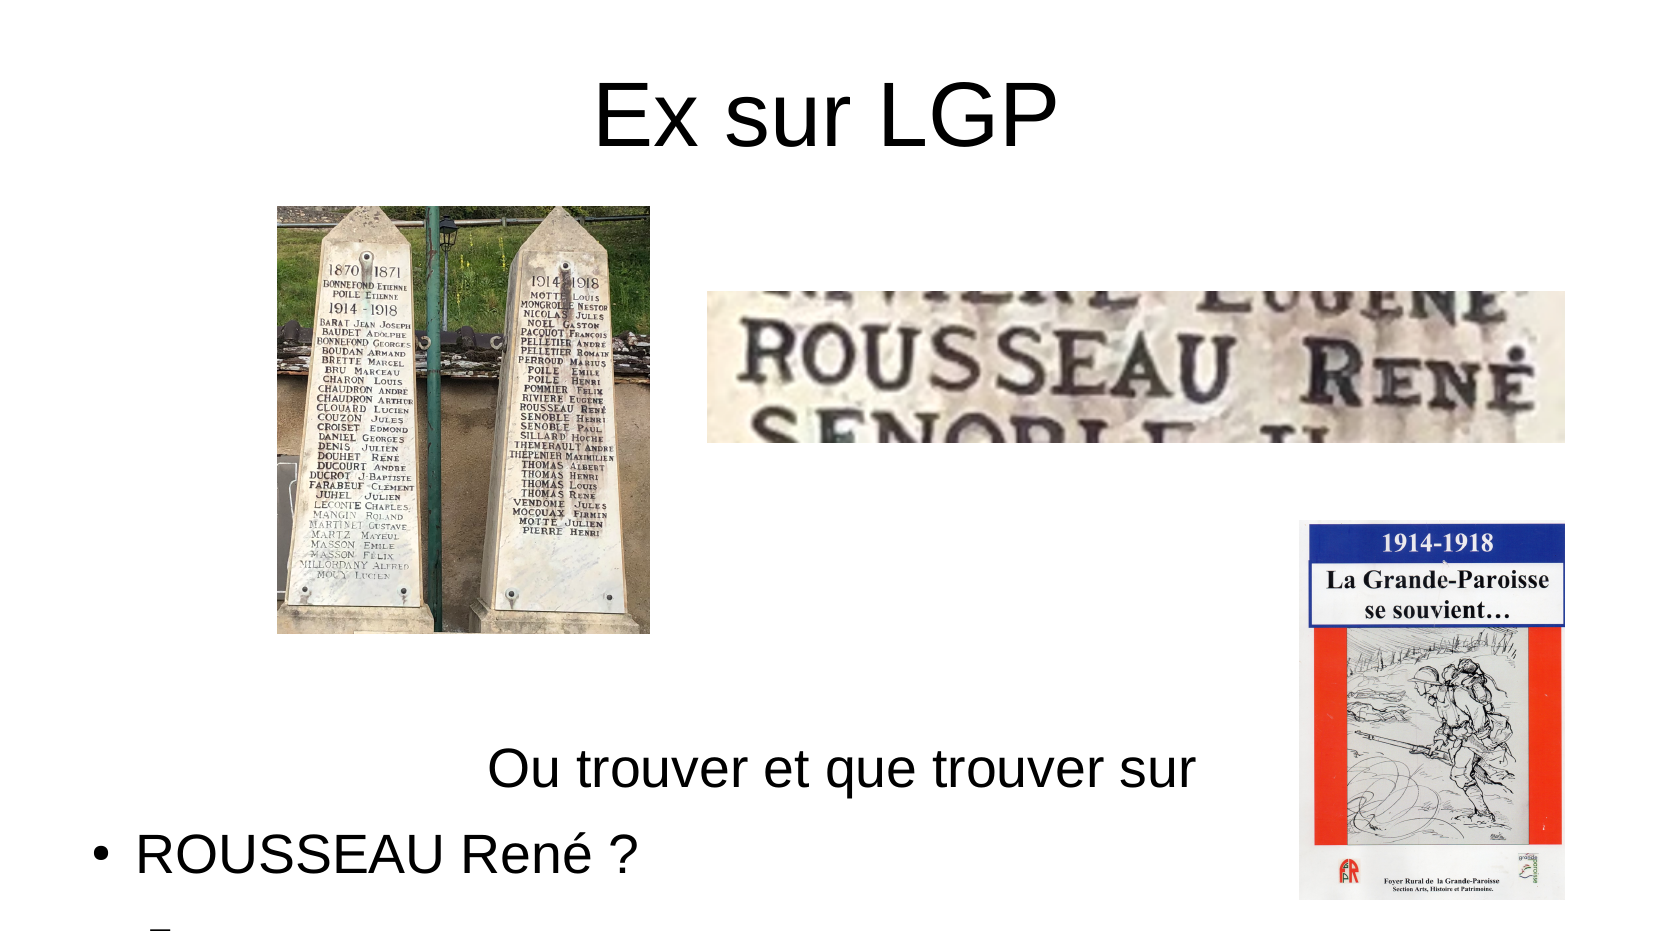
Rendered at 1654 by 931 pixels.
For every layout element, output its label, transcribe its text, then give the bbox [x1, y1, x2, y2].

picture [1299, 520, 1565, 900]
list Ou trouver et que trouver sur ROUSSEAU René ? [76, 737, 1299, 886]
picture [277, 206, 650, 634]
picture [707, 291, 1565, 443]
title Ex sur LGP [82, 37, 1571, 193]
